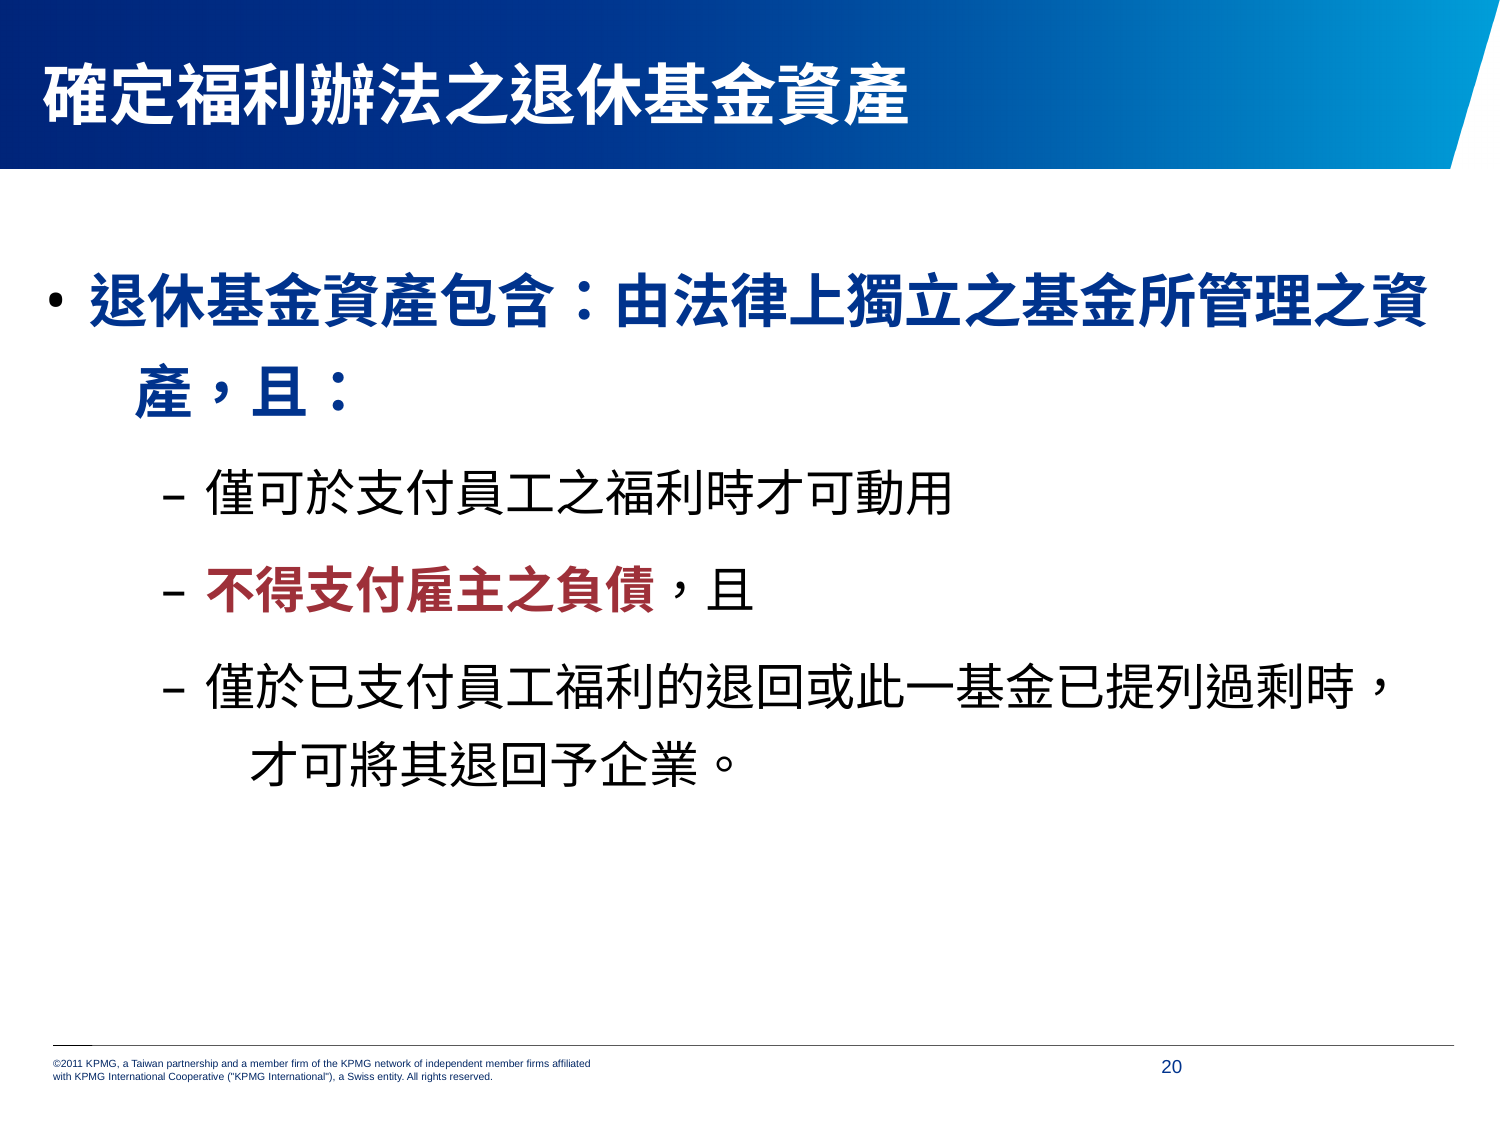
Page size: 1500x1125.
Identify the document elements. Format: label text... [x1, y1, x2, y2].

list 退休基金資產包含：由法律上獨立之基金所管理之資產，且： 僅可於支付員工之福利時才可動用 不得支付雇主之負債，且 僅於已支付員工福利的退回或此一基金已提列過剩時，才可將其退回予企業。 [44, 243, 1436, 977]
text_box [1146, 1047, 1418, 1094]
title 確定福利辦法之退休基金資產 [42, 24, 1412, 161]
